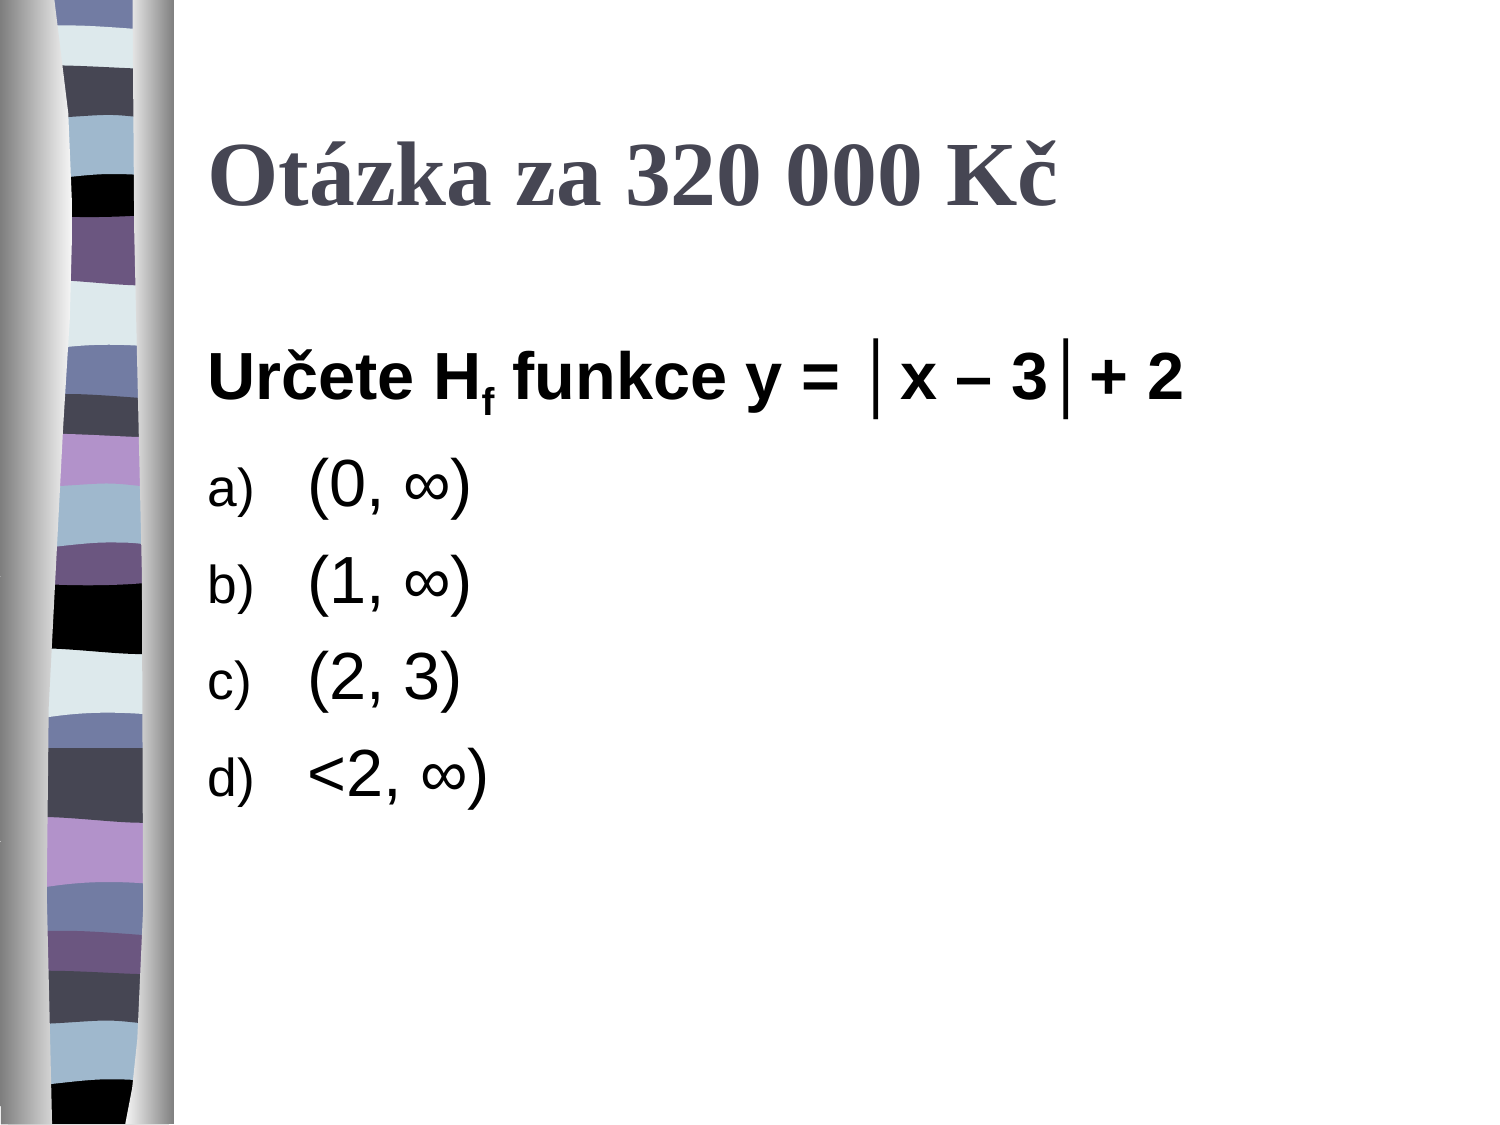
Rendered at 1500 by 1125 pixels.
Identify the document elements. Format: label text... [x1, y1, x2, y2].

list Určete Hf funkce y = │x – 3│+ 2 (0, ∞) (1, ∞) (2, 3) <2, ∞) [192, 324, 1468, 1001]
title Otázka za 320 000 Kč [192, 74, 1468, 263]
